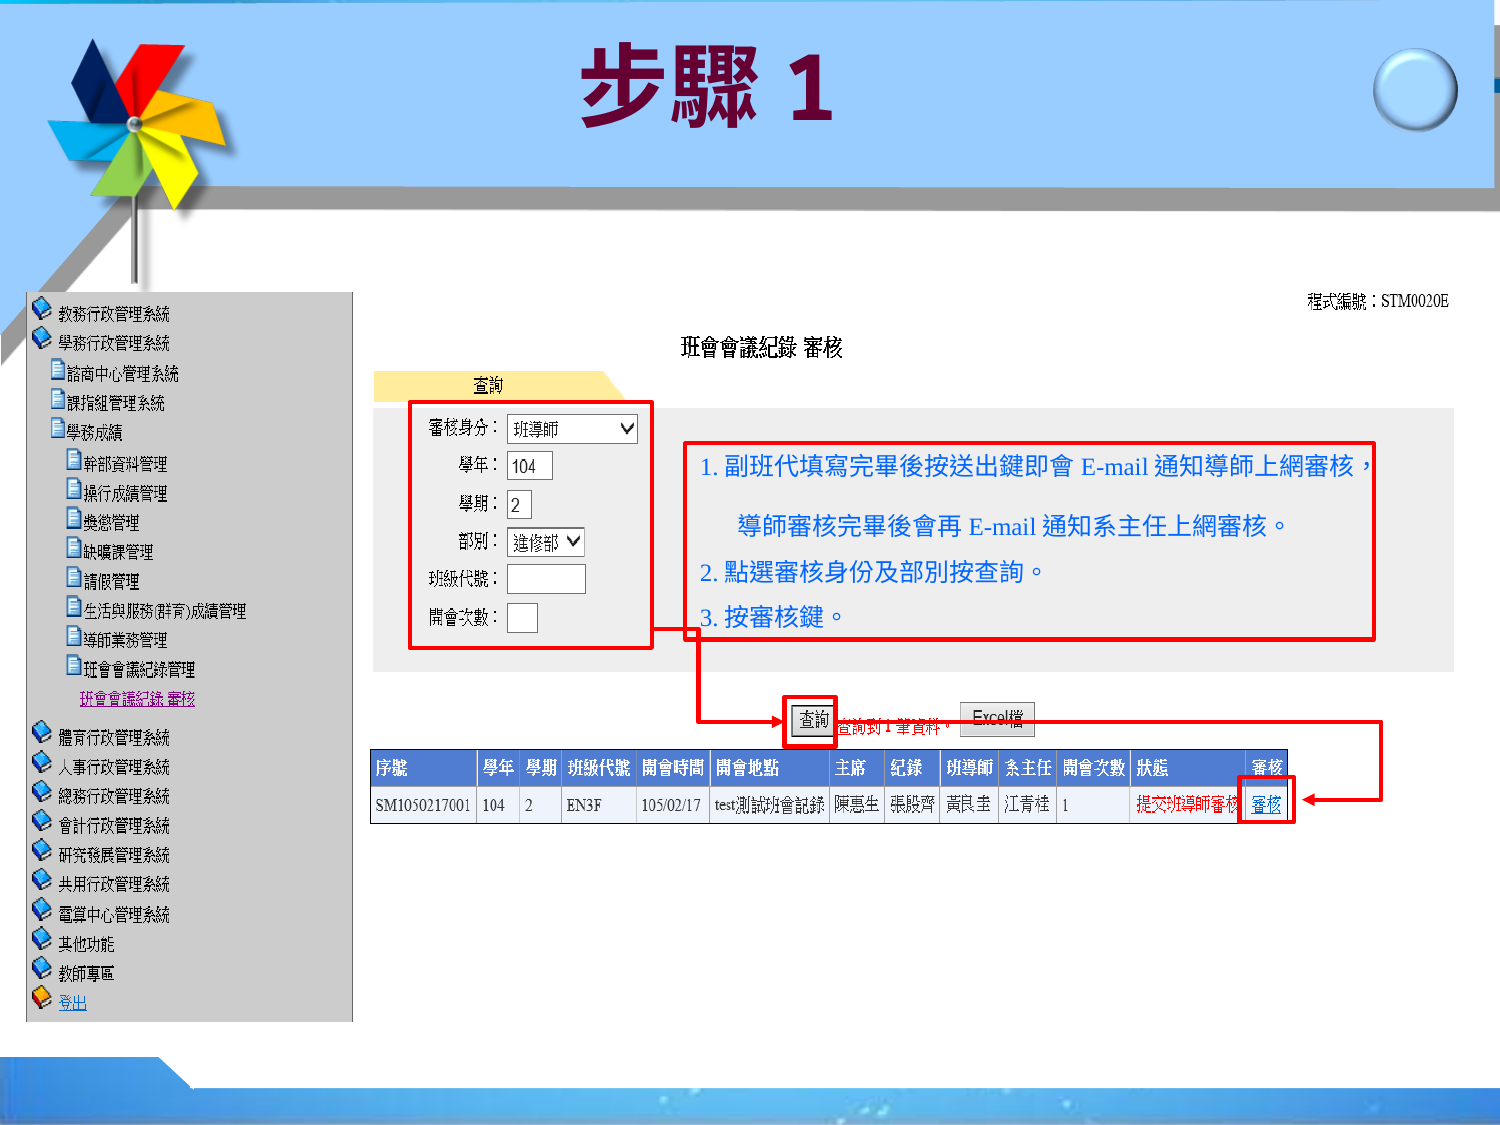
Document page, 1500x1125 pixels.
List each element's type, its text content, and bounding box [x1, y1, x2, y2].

picture [0, 1057, 1500, 1125]
picture [26, 37, 1467, 1022]
picture [1371, 46, 1460, 135]
text_box 1.副班代填寫完畢後按送出鍵即會E-mail通知導師上網審核， 導師審核完畢後會再E-mail通知系主任上網審核。 2.點選審核身份及部別按查詢。 3.按審核鍵。 [685, 443, 1374, 640]
text_box 步驟1 [273, 21, 1143, 147]
text_box [0, 0, 1495, 336]
